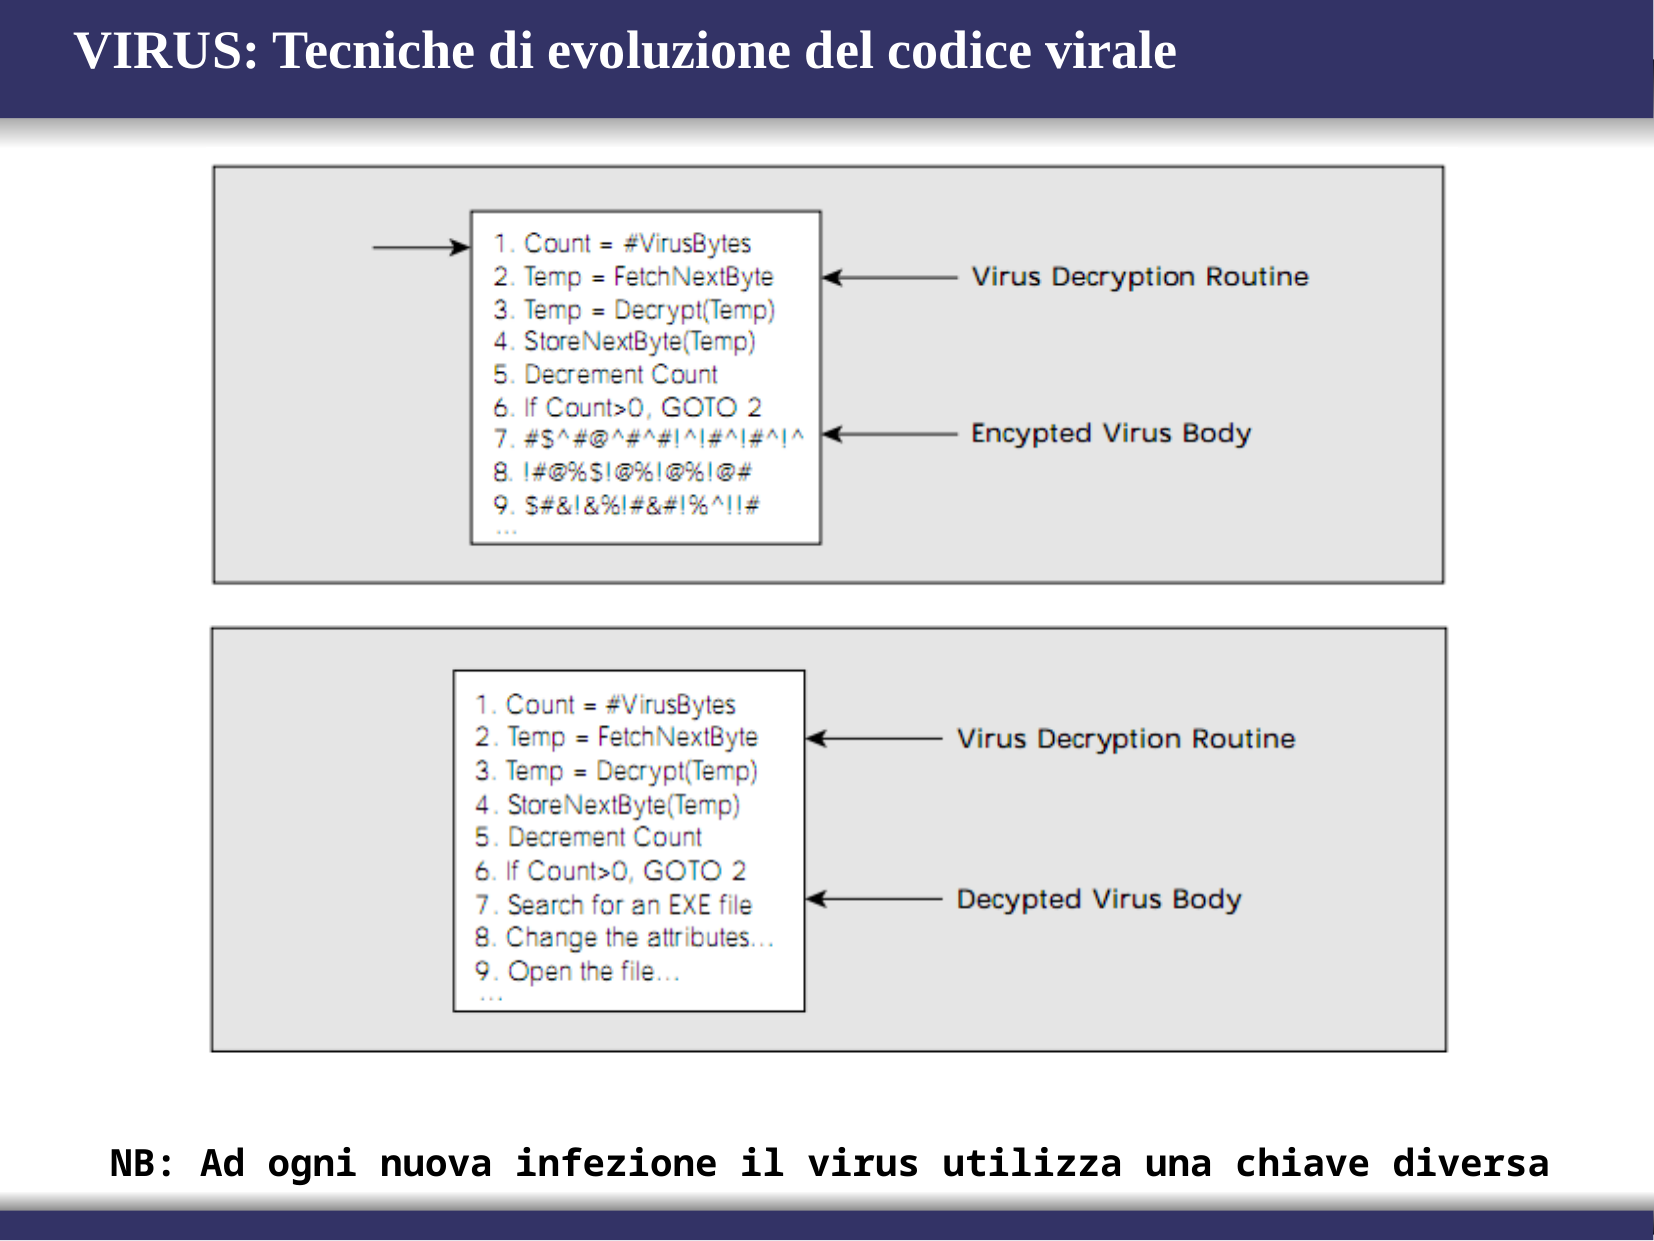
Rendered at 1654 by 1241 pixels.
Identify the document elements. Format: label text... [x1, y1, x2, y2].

text_box NB: Ad ogni nuova infezione il virus utilizza una chiave diversa [95, 1129, 1581, 1182]
text_box VIRUS: Tecniche di evoluzione del codice virale [59, 12, 1194, 89]
picture [206, 147, 1458, 593]
text_box [0, 1192, 1654, 1241]
picture [206, 620, 1453, 1063]
text_box [0, 0, 1654, 148]
